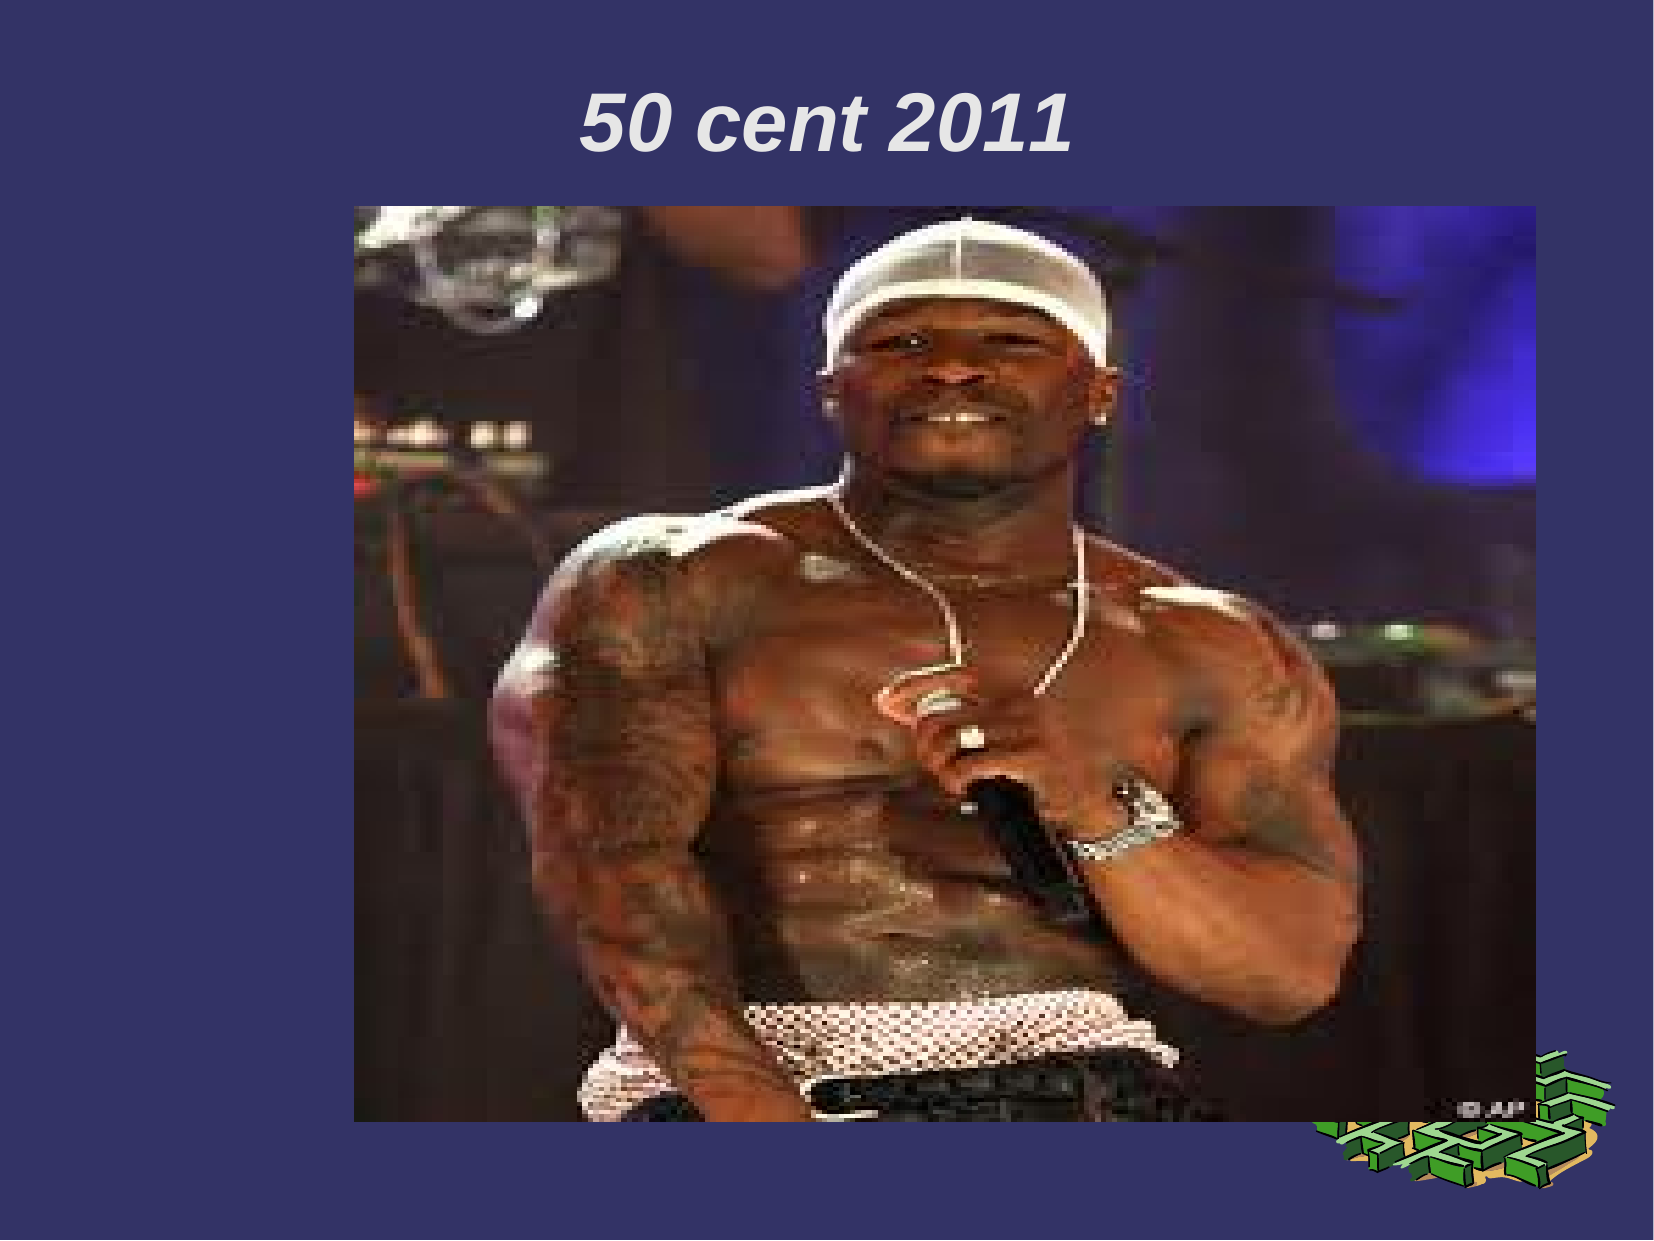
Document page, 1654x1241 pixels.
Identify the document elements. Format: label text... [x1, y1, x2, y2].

picture [354, 206, 1536, 1123]
title 50 cent 2011 [121, 26, 1534, 219]
